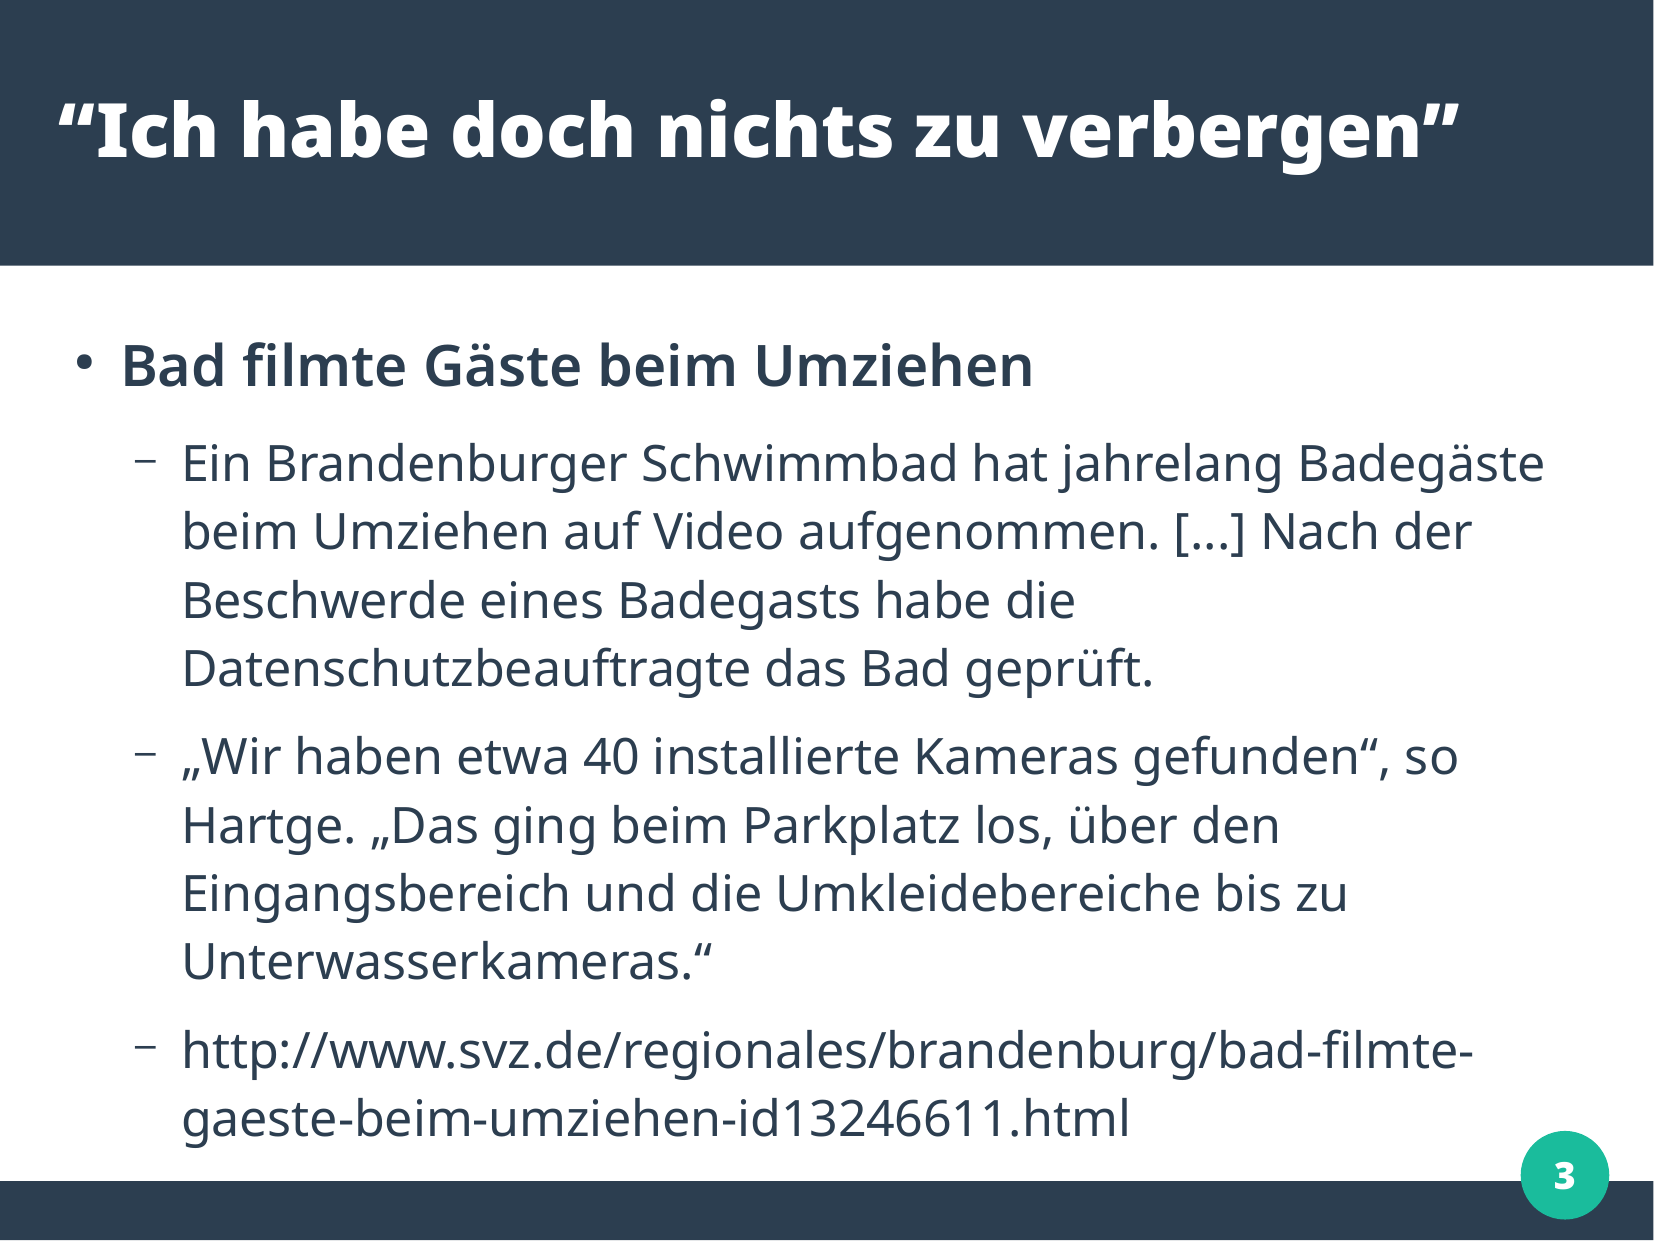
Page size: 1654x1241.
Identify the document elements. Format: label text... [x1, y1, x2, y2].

title “Ich habe doch nichts zu verbergen” [59, 49, 1595, 207]
list Bad filmte Gäste beim Umziehen Ein Brandenburger Schwimmbad hat jahrelang Badegäste beim Umziehen auf Video aufgenommen. [...] Nach der Beschwerde eines Badegasts habe die Datenschutzbeauftragte das Bad geprüft. „Wir haben etwa 40 installierte Kameras gefunden“, so Hartge. „Das ging beim Parkplatz los, über den Eingangsbereich und die Umkleidebereiche bis zu Unterwasserkameras.“ http://www.svz.de/regionales/brandenburg/bad-filmte-gaeste-beim-umziehen-id13246611.html [59, 324, 1595, 1152]
